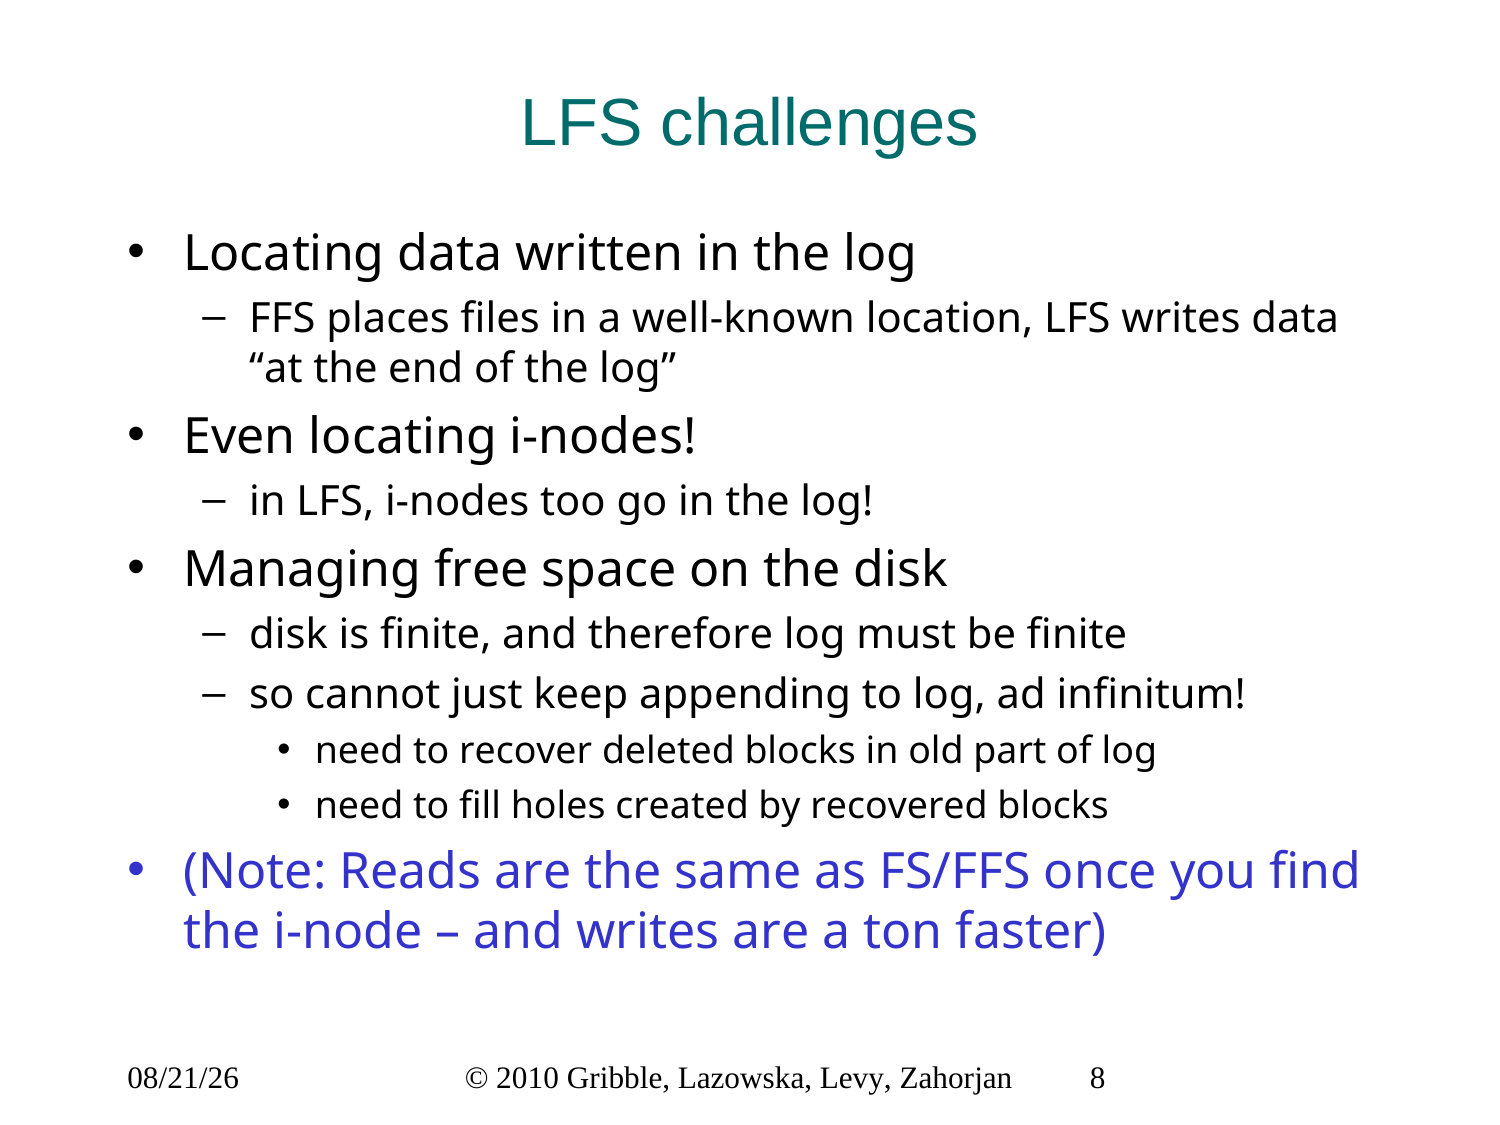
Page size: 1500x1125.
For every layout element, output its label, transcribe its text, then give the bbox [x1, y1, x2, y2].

title LFS challenges [112, 62, 1388, 175]
list Locating data written in the log FFS places files in a well-known location, LFS writes data “at the end of the log” Even locating i-nodes! in LFS, i-nodes too go in the log! Managing free space on the disk disk is finite, and therefore log must be finite so cannot just keep appending to log, ad infinitum! need to recover deleted blocks in old part of log need to fill holes created by recovered blocks (Note: Reads are the same as FS/FFS once you find the i-node – and writes are a ton faster) [112, 212, 1388, 1025]
